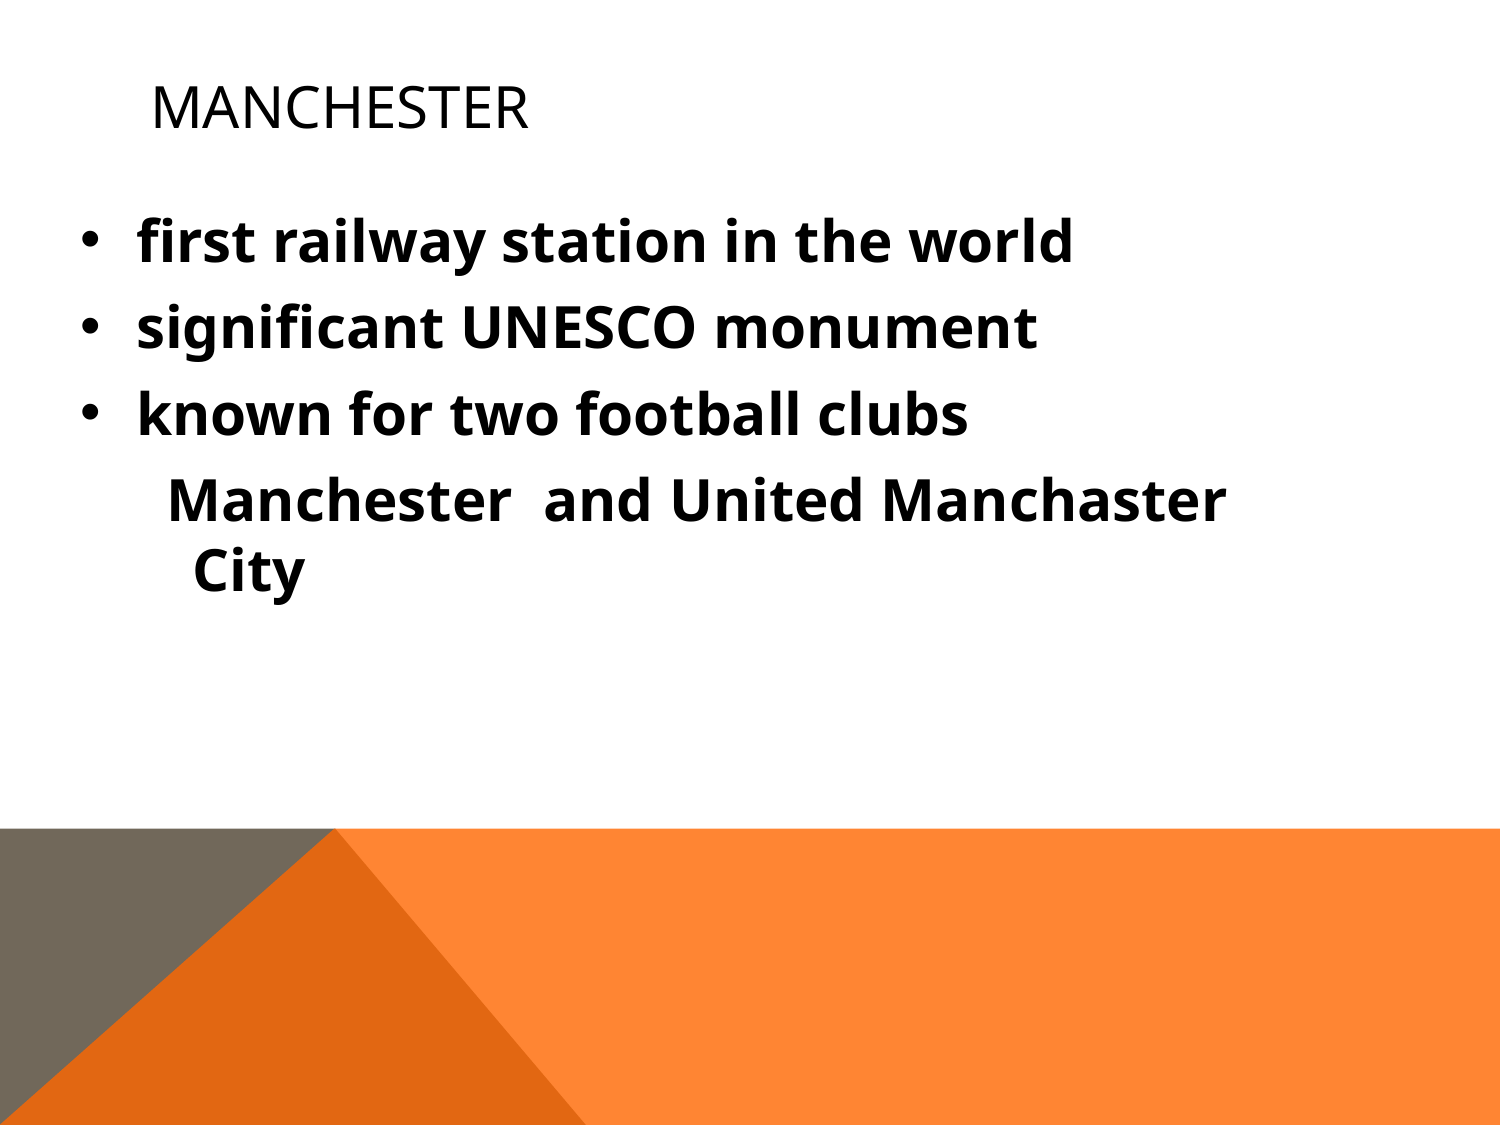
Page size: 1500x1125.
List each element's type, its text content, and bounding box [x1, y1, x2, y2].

title Manchester [135, 60, 1369, 150]
list first railway station in the world significant UNESCO monument known for two football clubs Manchester and United Manchaster City [64, 196, 1299, 784]
